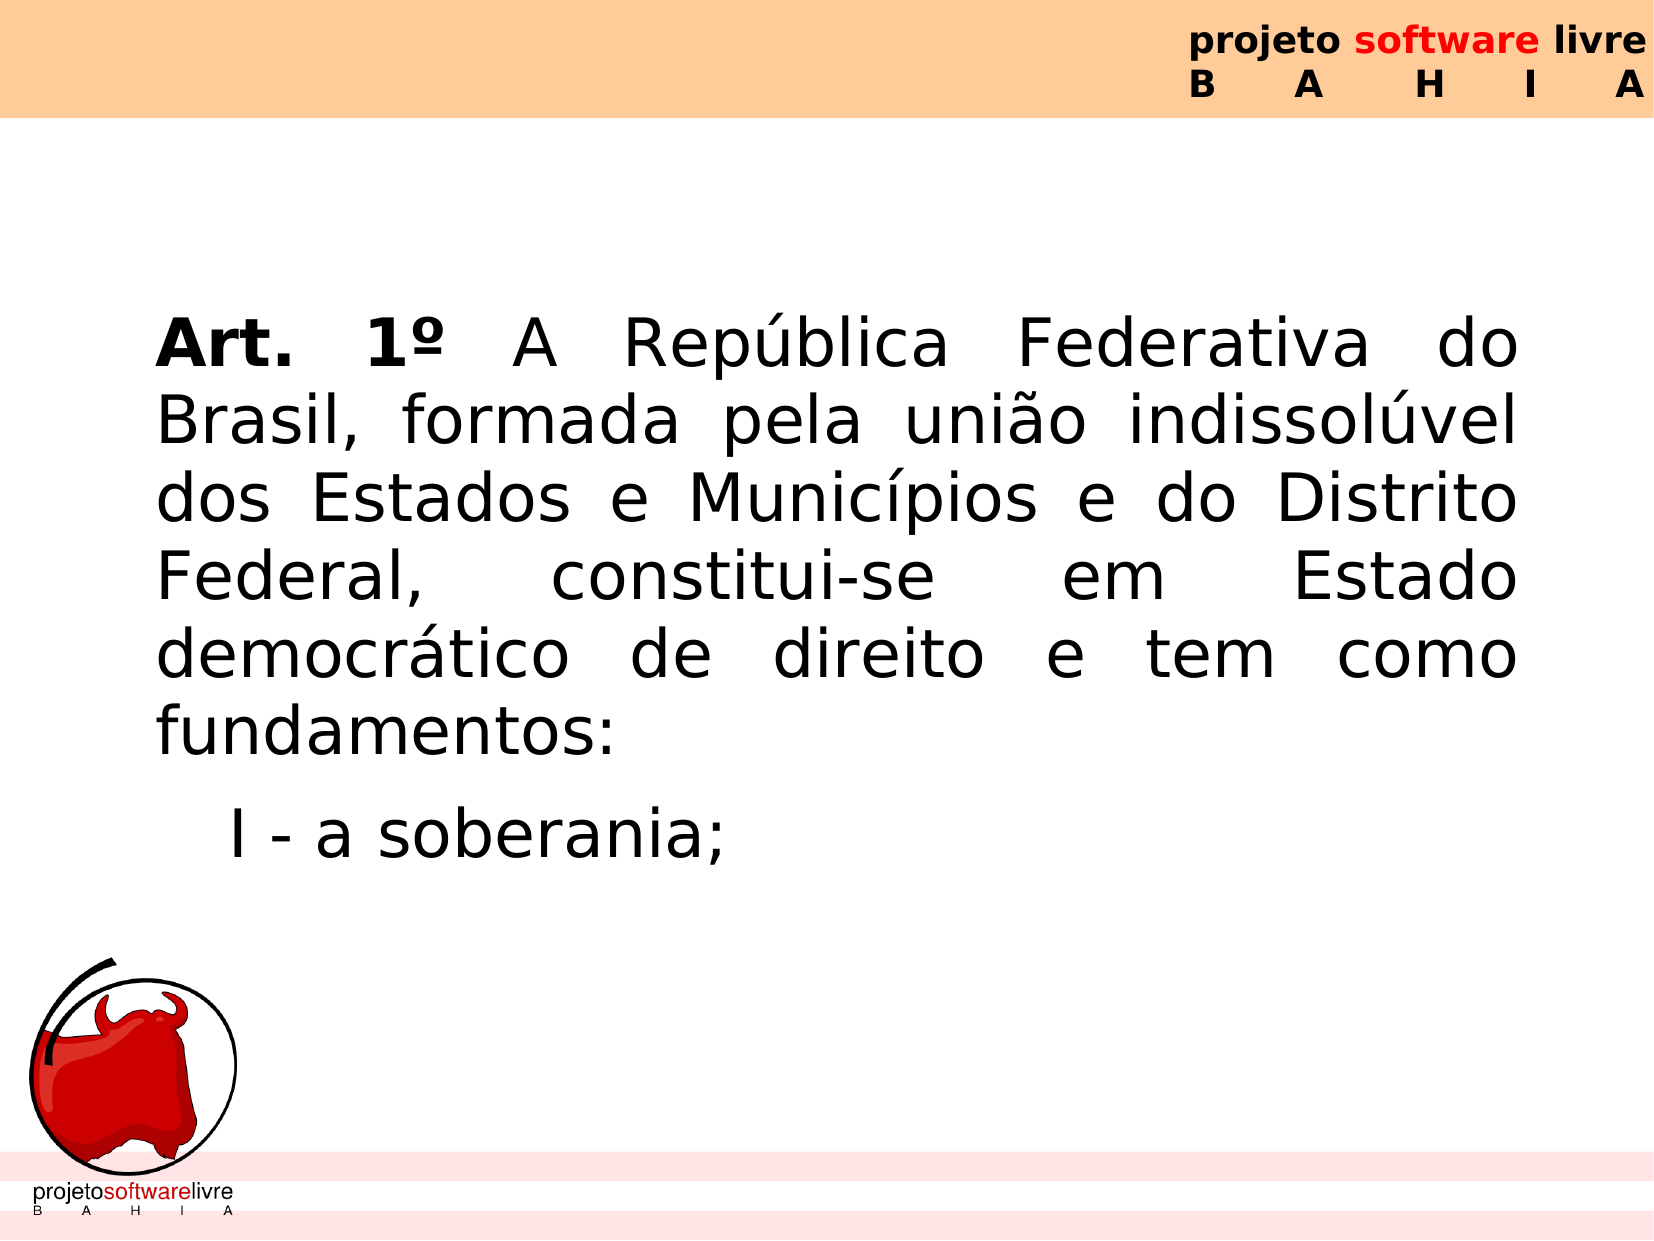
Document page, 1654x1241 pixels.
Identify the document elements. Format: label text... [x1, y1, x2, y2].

text_box Art. 1º A República Federativa do Brasil, formada pela união indissolúvel dos Estados e Municípios e do Distrito Federal, constitui-se em Estado democrático de direito e tem como fundamentos: I - a soberania; [140, 296, 1536, 881]
picture [29, 957, 237, 1215]
